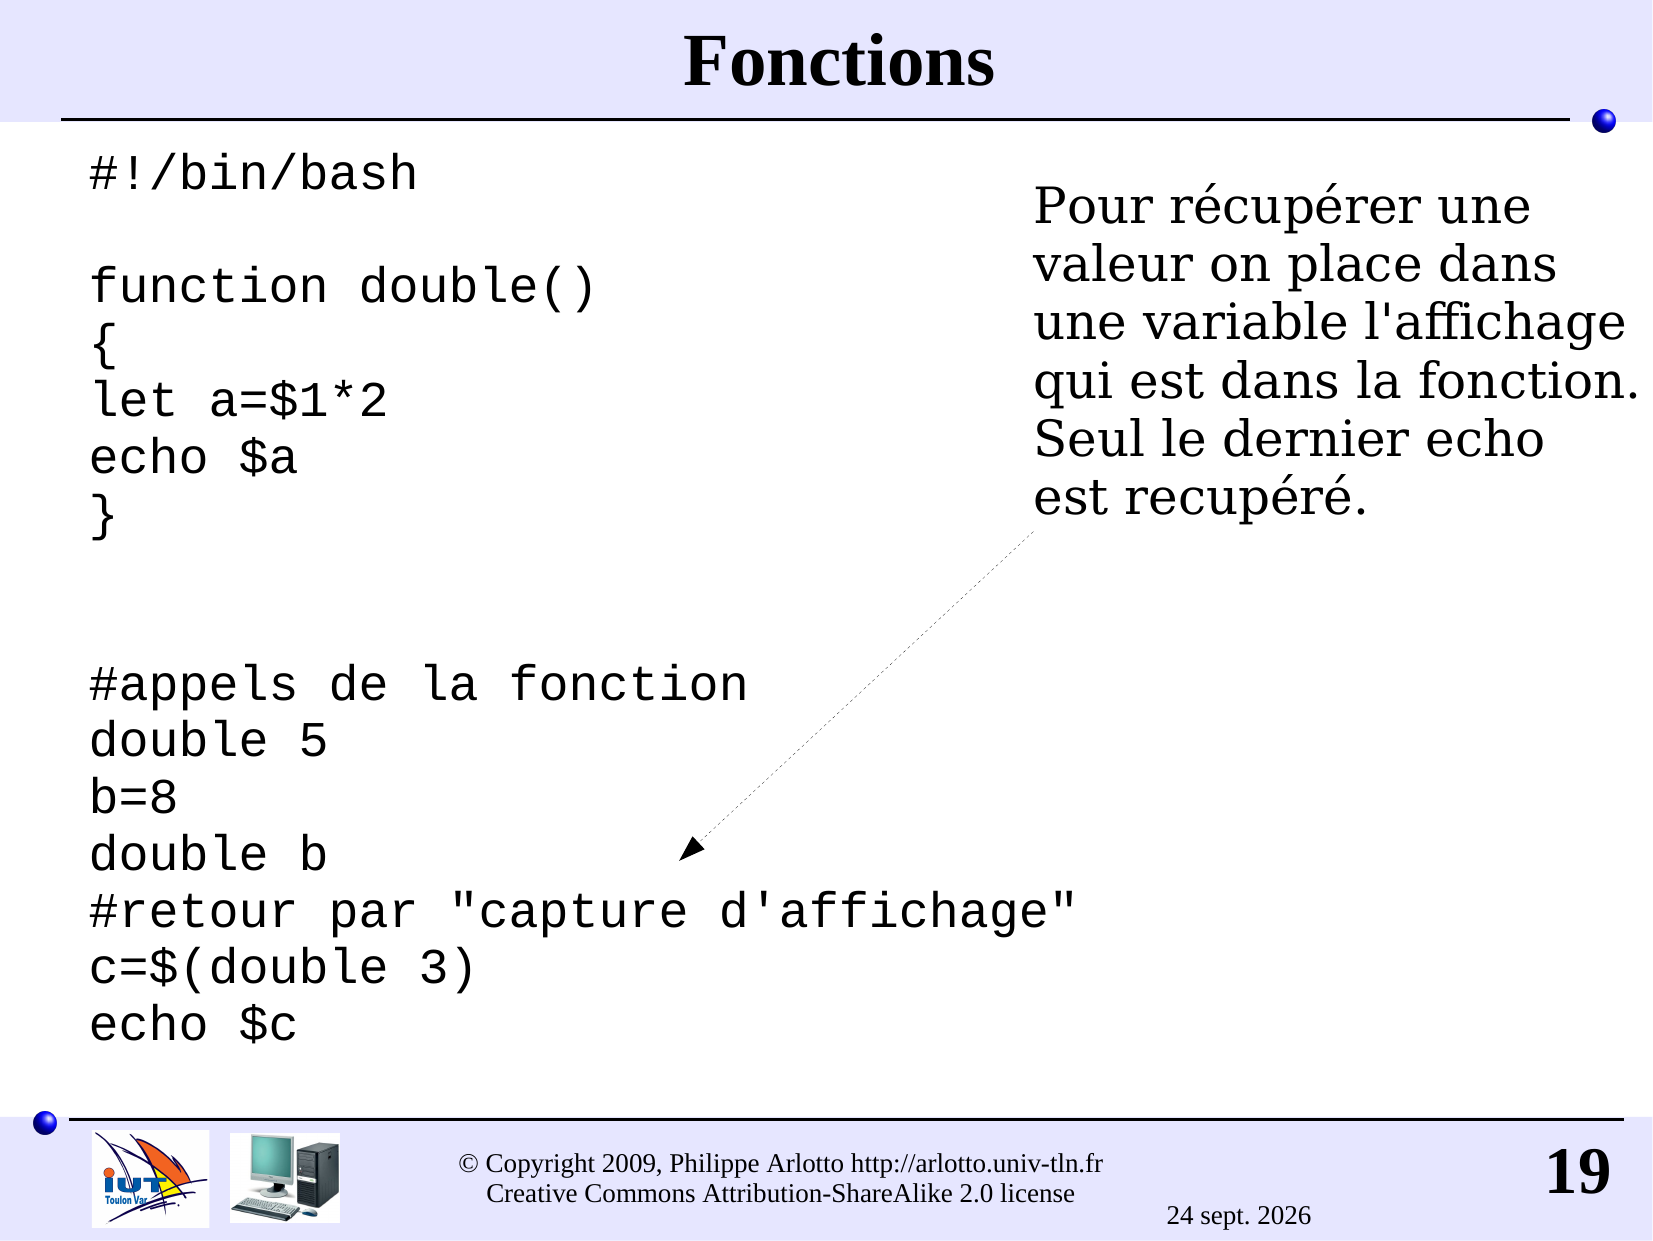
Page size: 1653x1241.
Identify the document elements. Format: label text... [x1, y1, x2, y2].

picture [230, 1133, 340, 1223]
text_box Pour récupérer une valeur on place dans une variable l'affichage qui est dans la fonction. Seul le dernier echo est recupéré. [1033, 177, 1642, 527]
text_box #!/bin/bash function double() { let a=$1*2 echo $a } #appels de la fonction double 5 b=8 double b #retour par "capture d'affichage" c=$(double 3) echo $c [88, 147, 1079, 1056]
title Fonctions [95, 11, 1585, 110]
